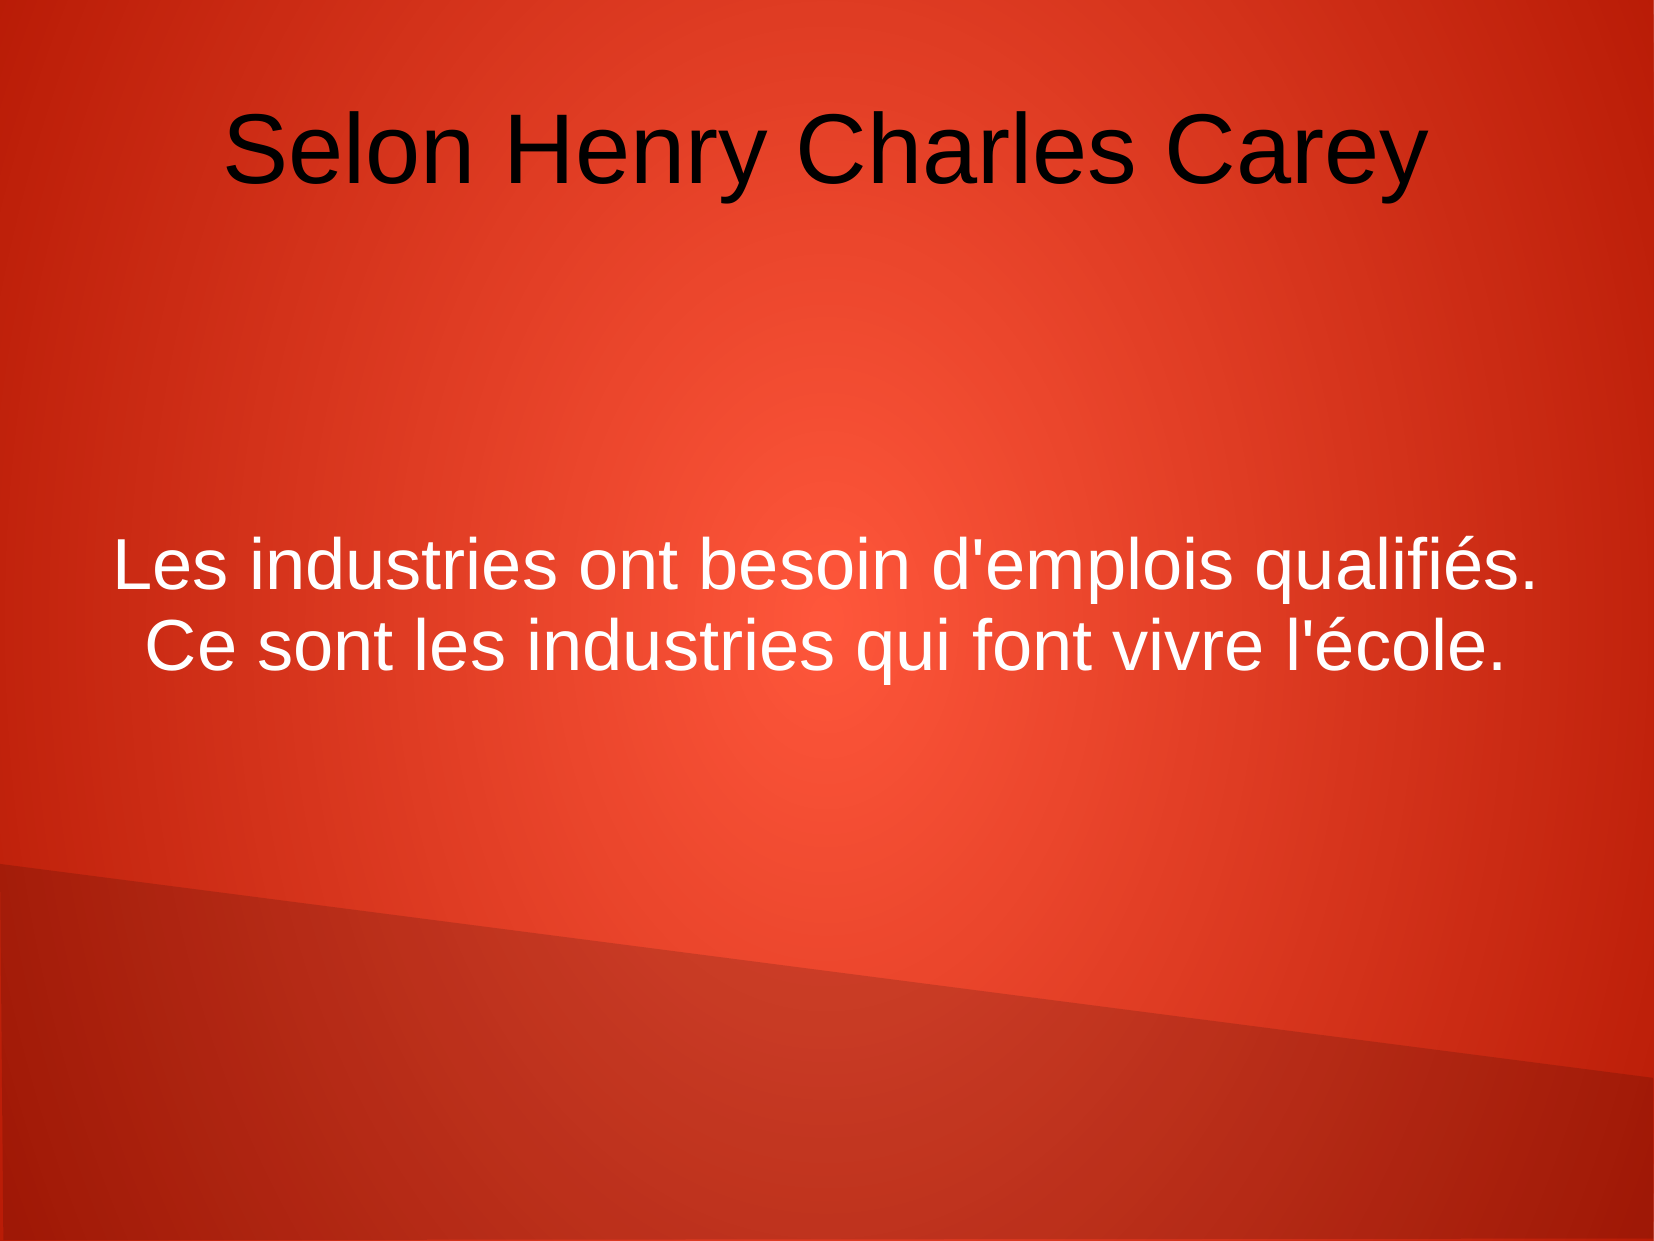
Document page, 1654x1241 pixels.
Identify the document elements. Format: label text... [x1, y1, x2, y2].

list Les industries ont besoin d'emplois qualifiés. Ce sont les industries qui font vivre l'école. [82, 299, 1571, 1019]
title Selon Henry Charles Carey [82, 47, 1571, 252]
